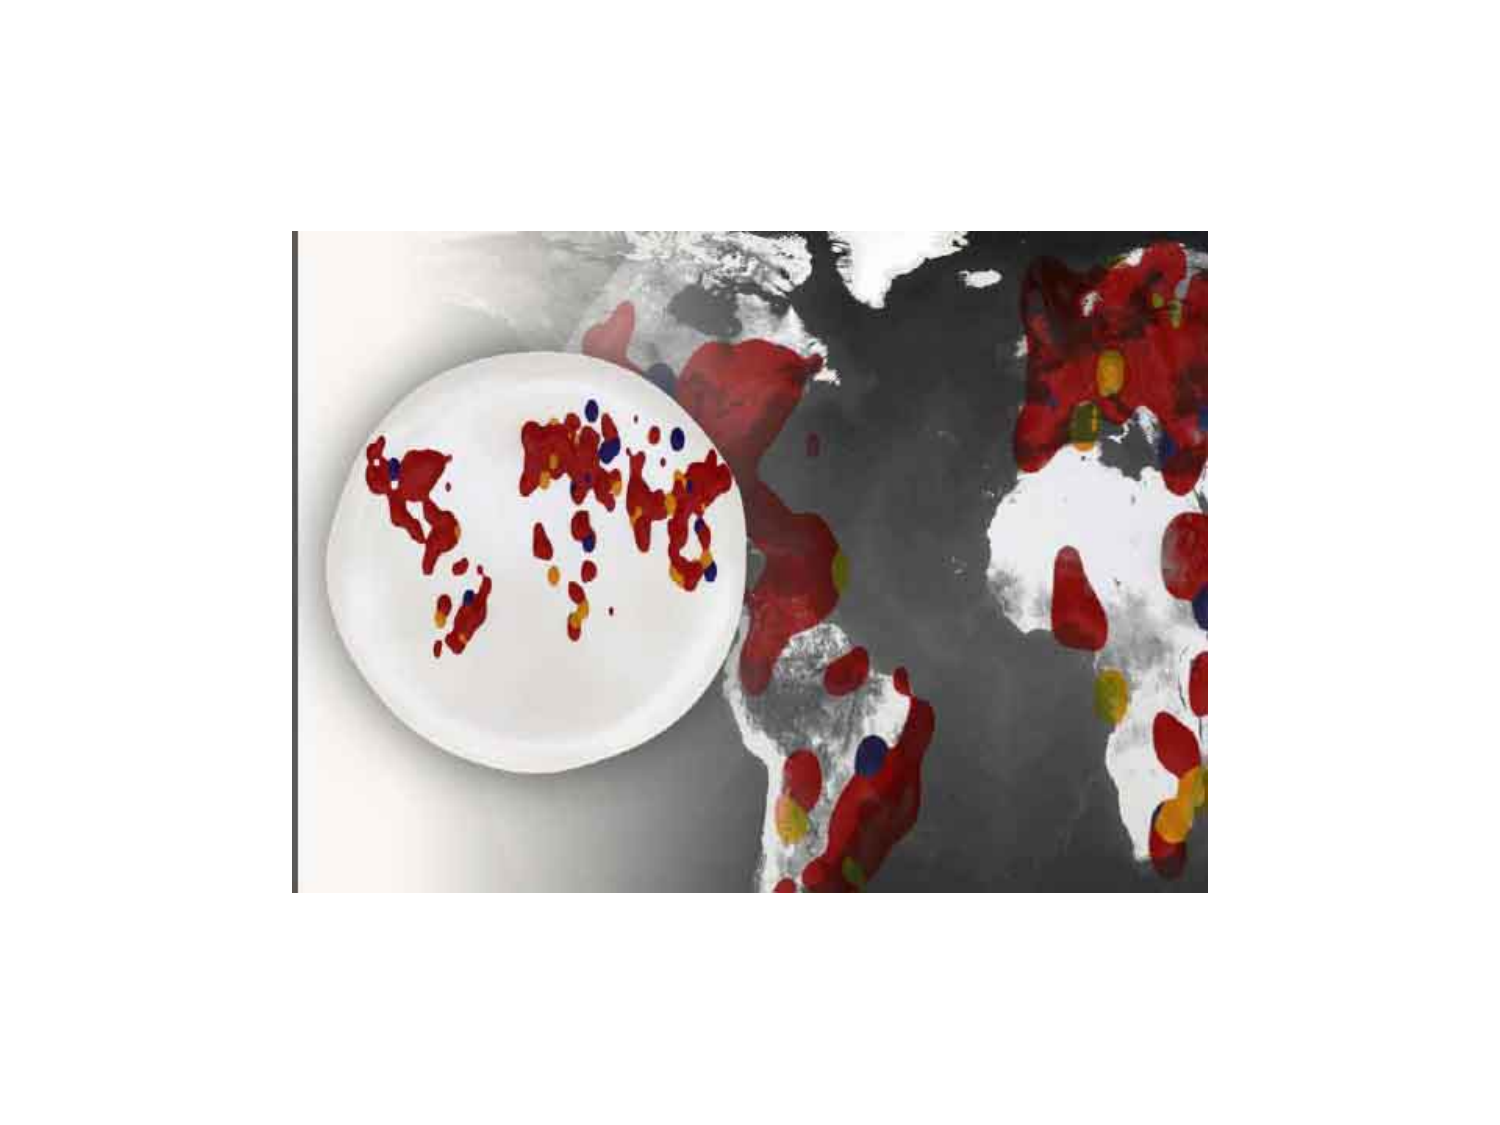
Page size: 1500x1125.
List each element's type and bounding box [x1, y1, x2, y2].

picture [292, 232, 1208, 893]
